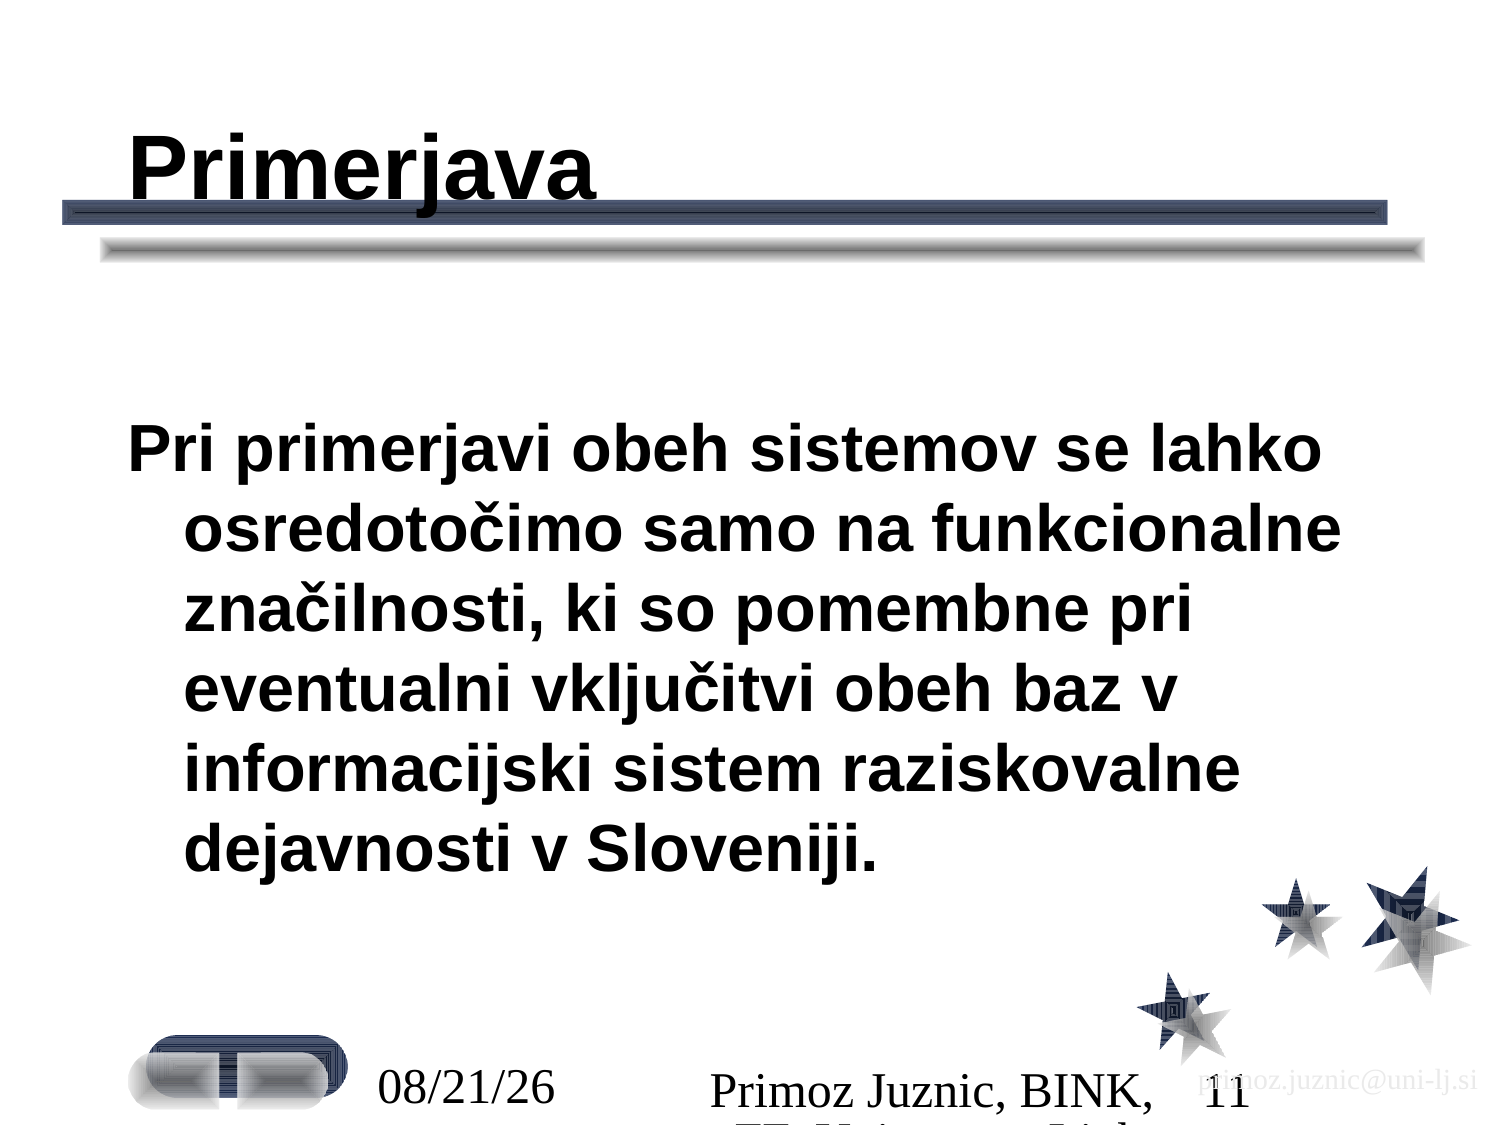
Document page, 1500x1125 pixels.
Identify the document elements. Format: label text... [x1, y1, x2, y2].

list Pri primerjavi obeh sistemov se lahko osredotočimo samo na funkcionalne značilnosti, ki so pomembne pri eventualni vključitvi obeh baz v informacijski sistem raziskovalne dejavnosti v Sloveniji. [112, 312, 1436, 1061]
title Primerjava [112, 37, 1388, 225]
